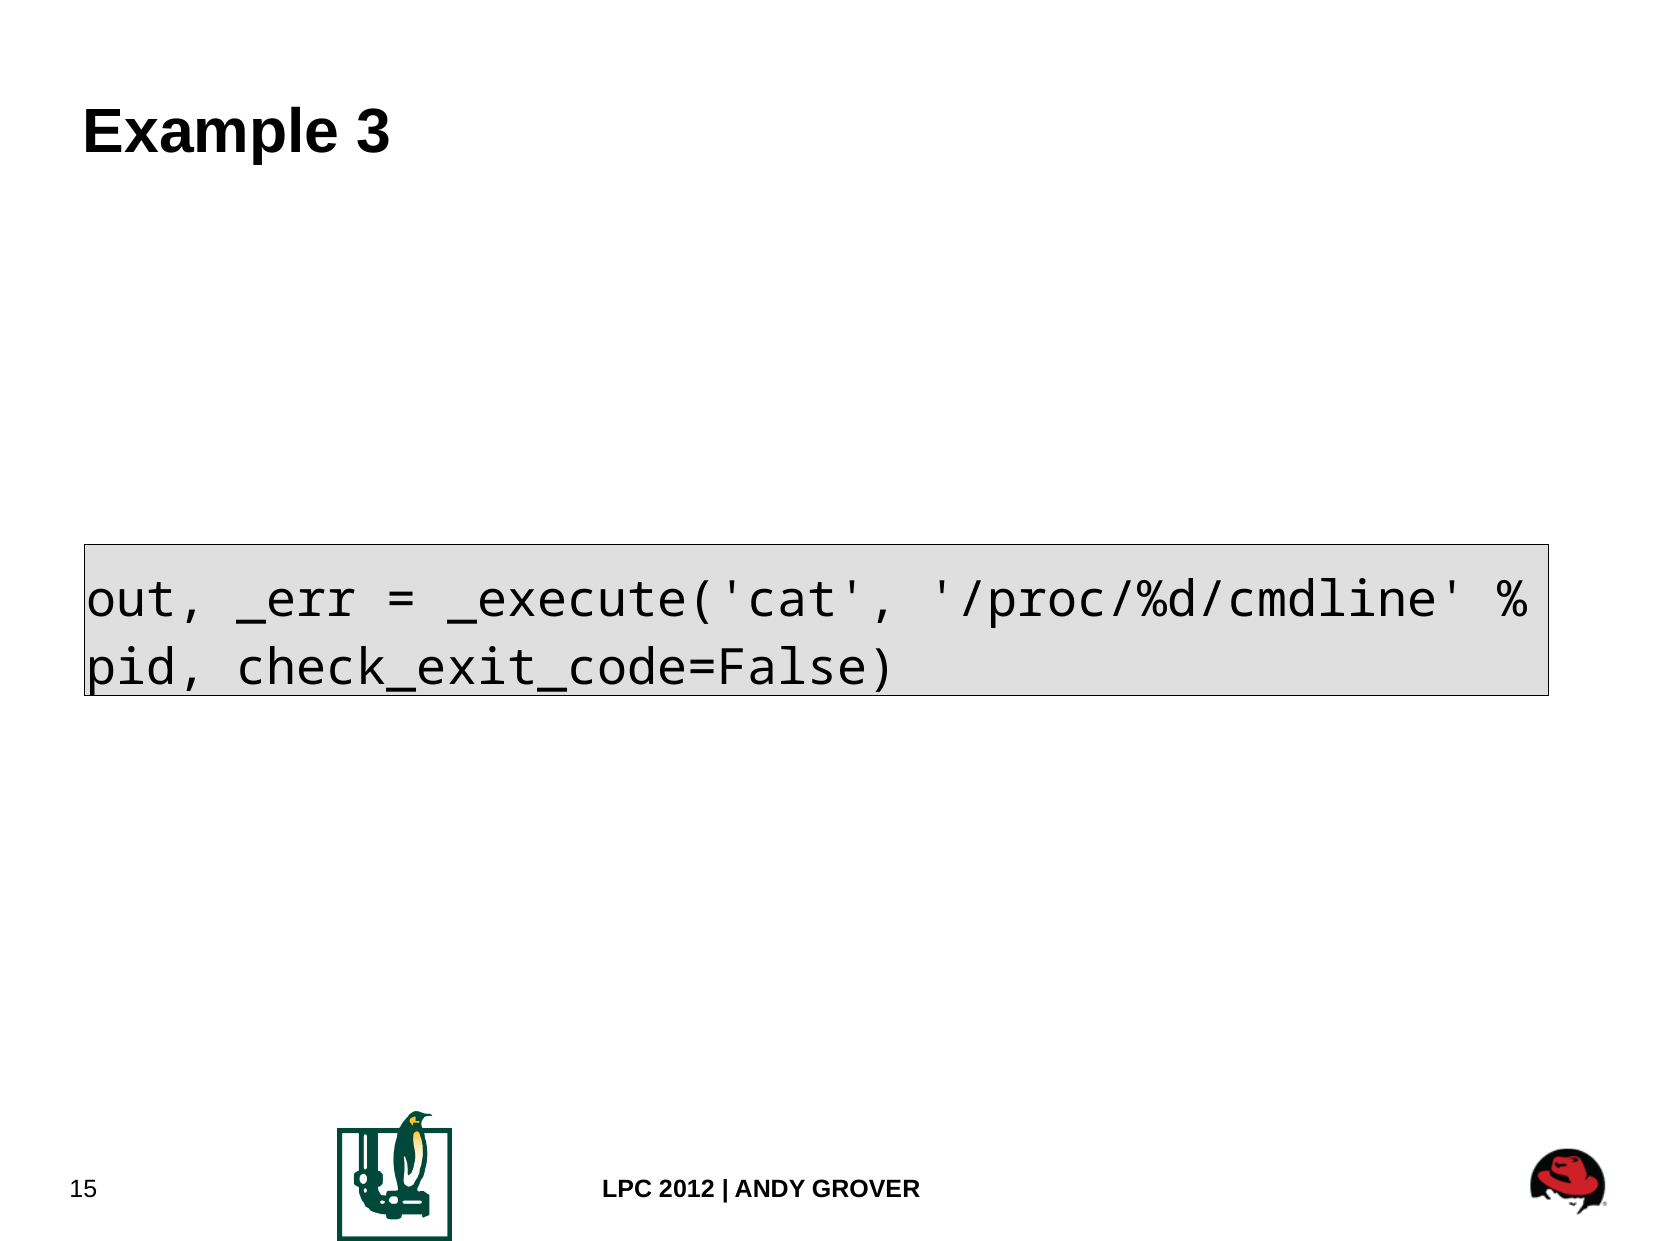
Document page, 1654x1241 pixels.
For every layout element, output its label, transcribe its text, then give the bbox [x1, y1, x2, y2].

title Example 3 [82, 37, 1571, 226]
picture [337, 1111, 452, 1241]
text_box [84, 544, 1549, 696]
picture [1529, 1146, 1613, 1224]
list out, _err = _execute('cat', '/proc/%d/cmdline' % pid, check_exit_code=False) [86, 562, 1576, 1039]
